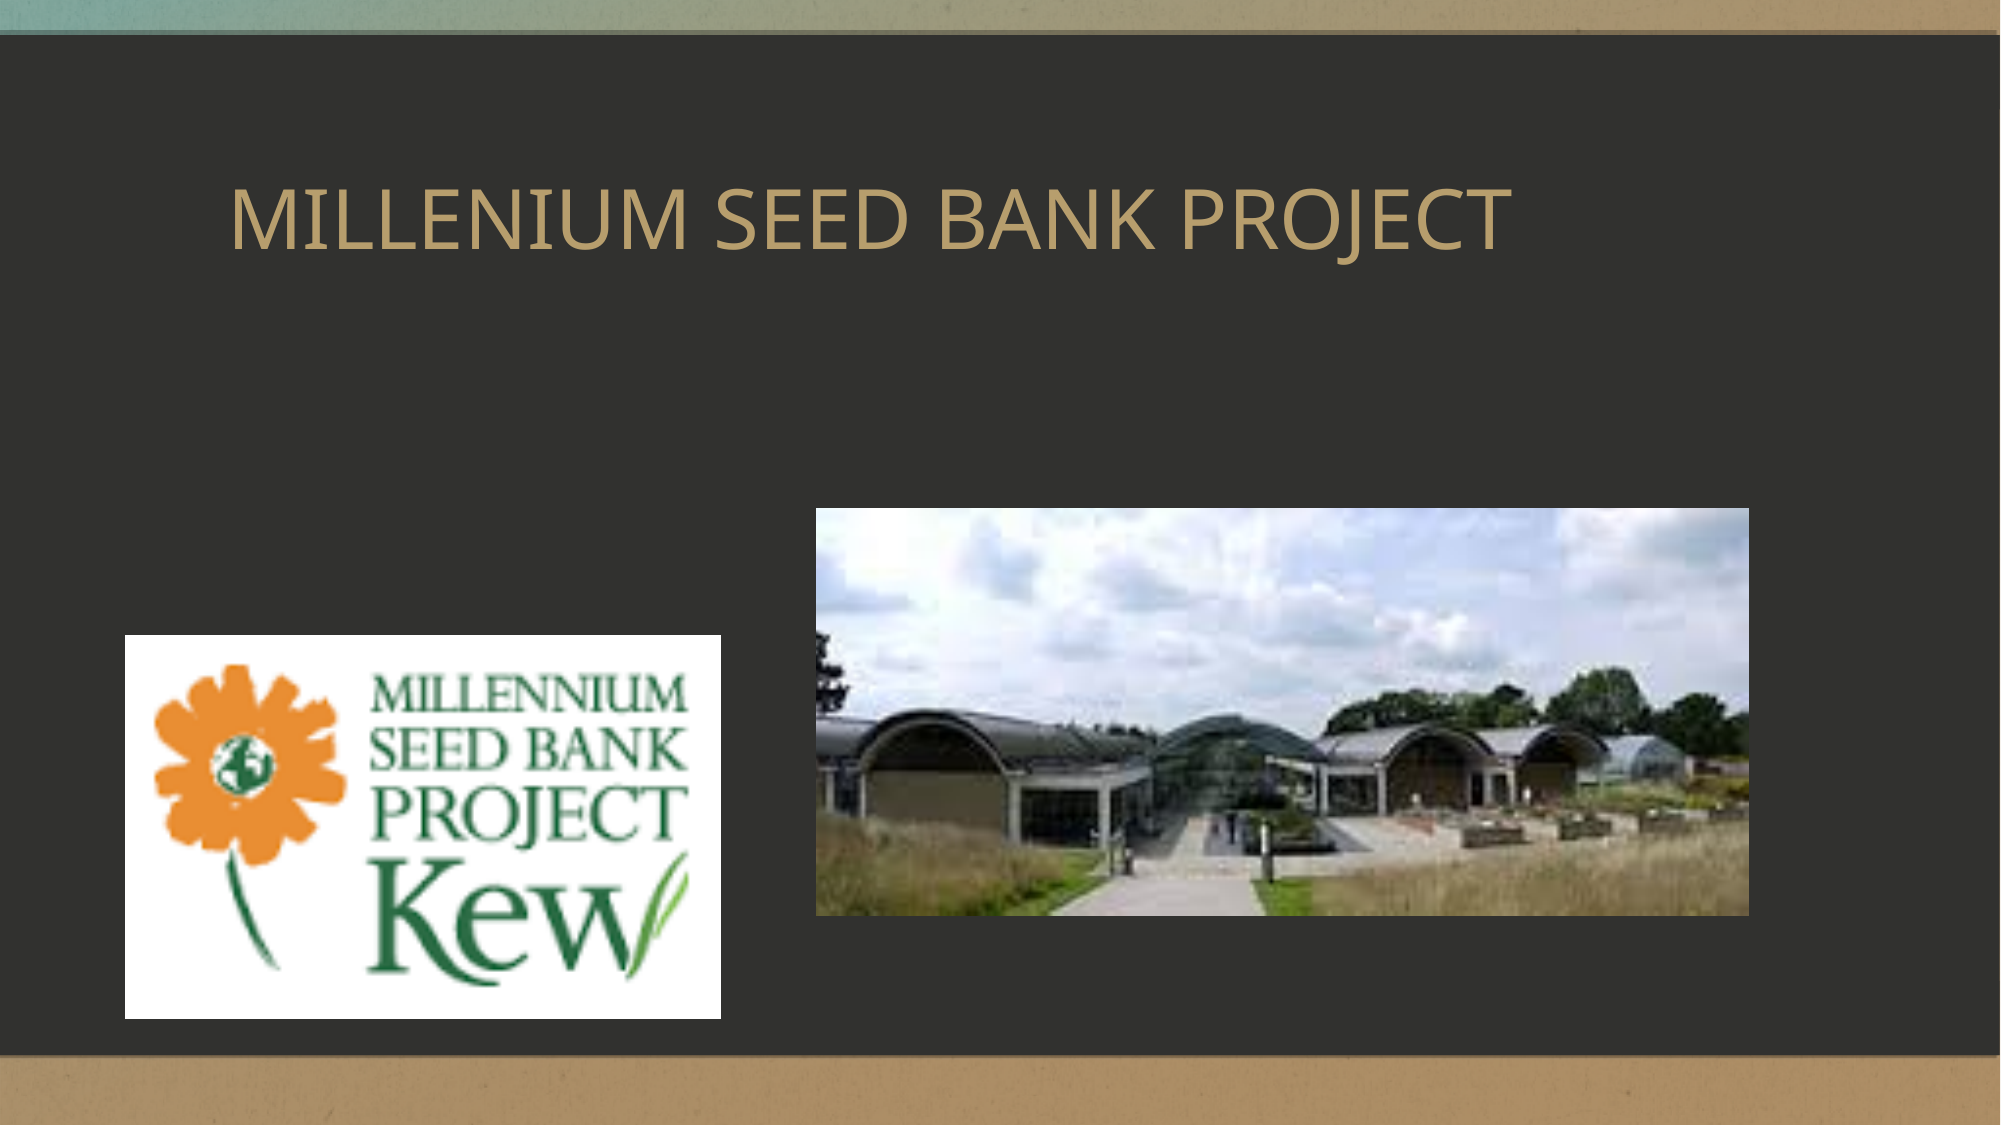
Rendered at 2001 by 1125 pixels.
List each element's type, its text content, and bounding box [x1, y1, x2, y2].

picture [816, 508, 1749, 916]
picture [0, 0, 2001, 1125]
picture [125, 635, 721, 1019]
title MILLENIUM SEED BANK PROJECT [212, 68, 1788, 275]
